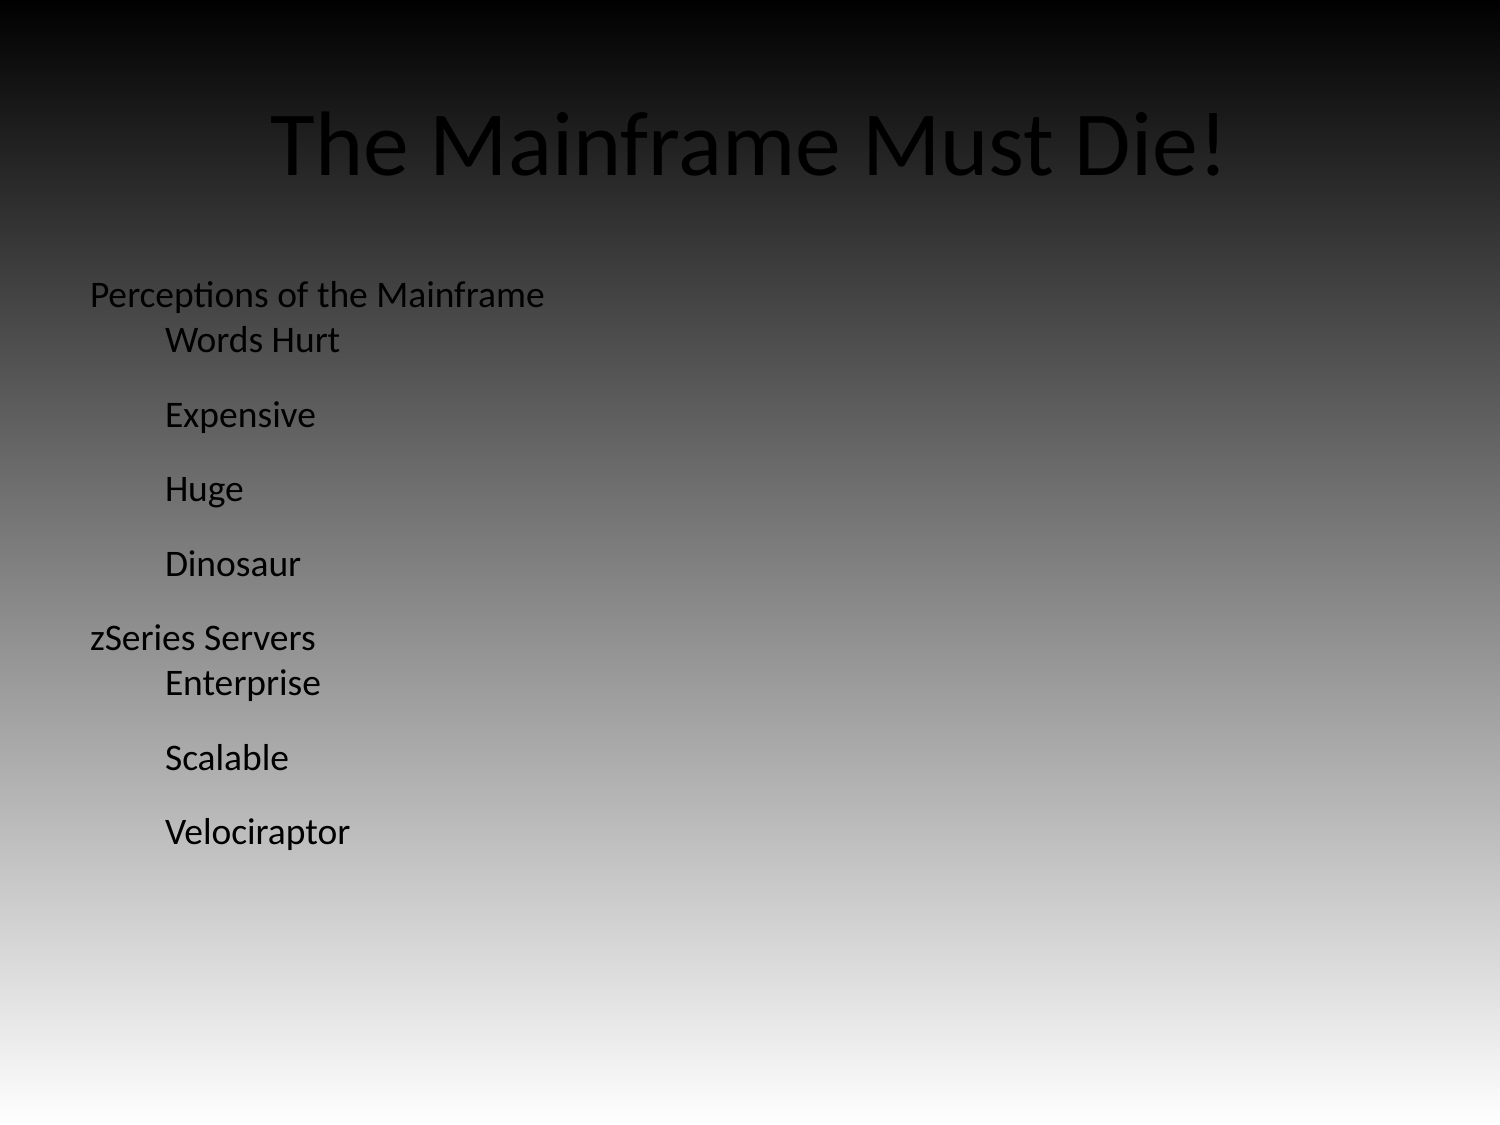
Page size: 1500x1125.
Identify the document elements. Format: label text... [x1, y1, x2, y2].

title The Mainframe Must Die! [75, 45, 1425, 233]
list Perceptions of the Mainframe Words Hurt Expensive Huge Dinosaur zSeries Servers Enterprise Scalable Velociraptor [75, 262, 1425, 1063]
